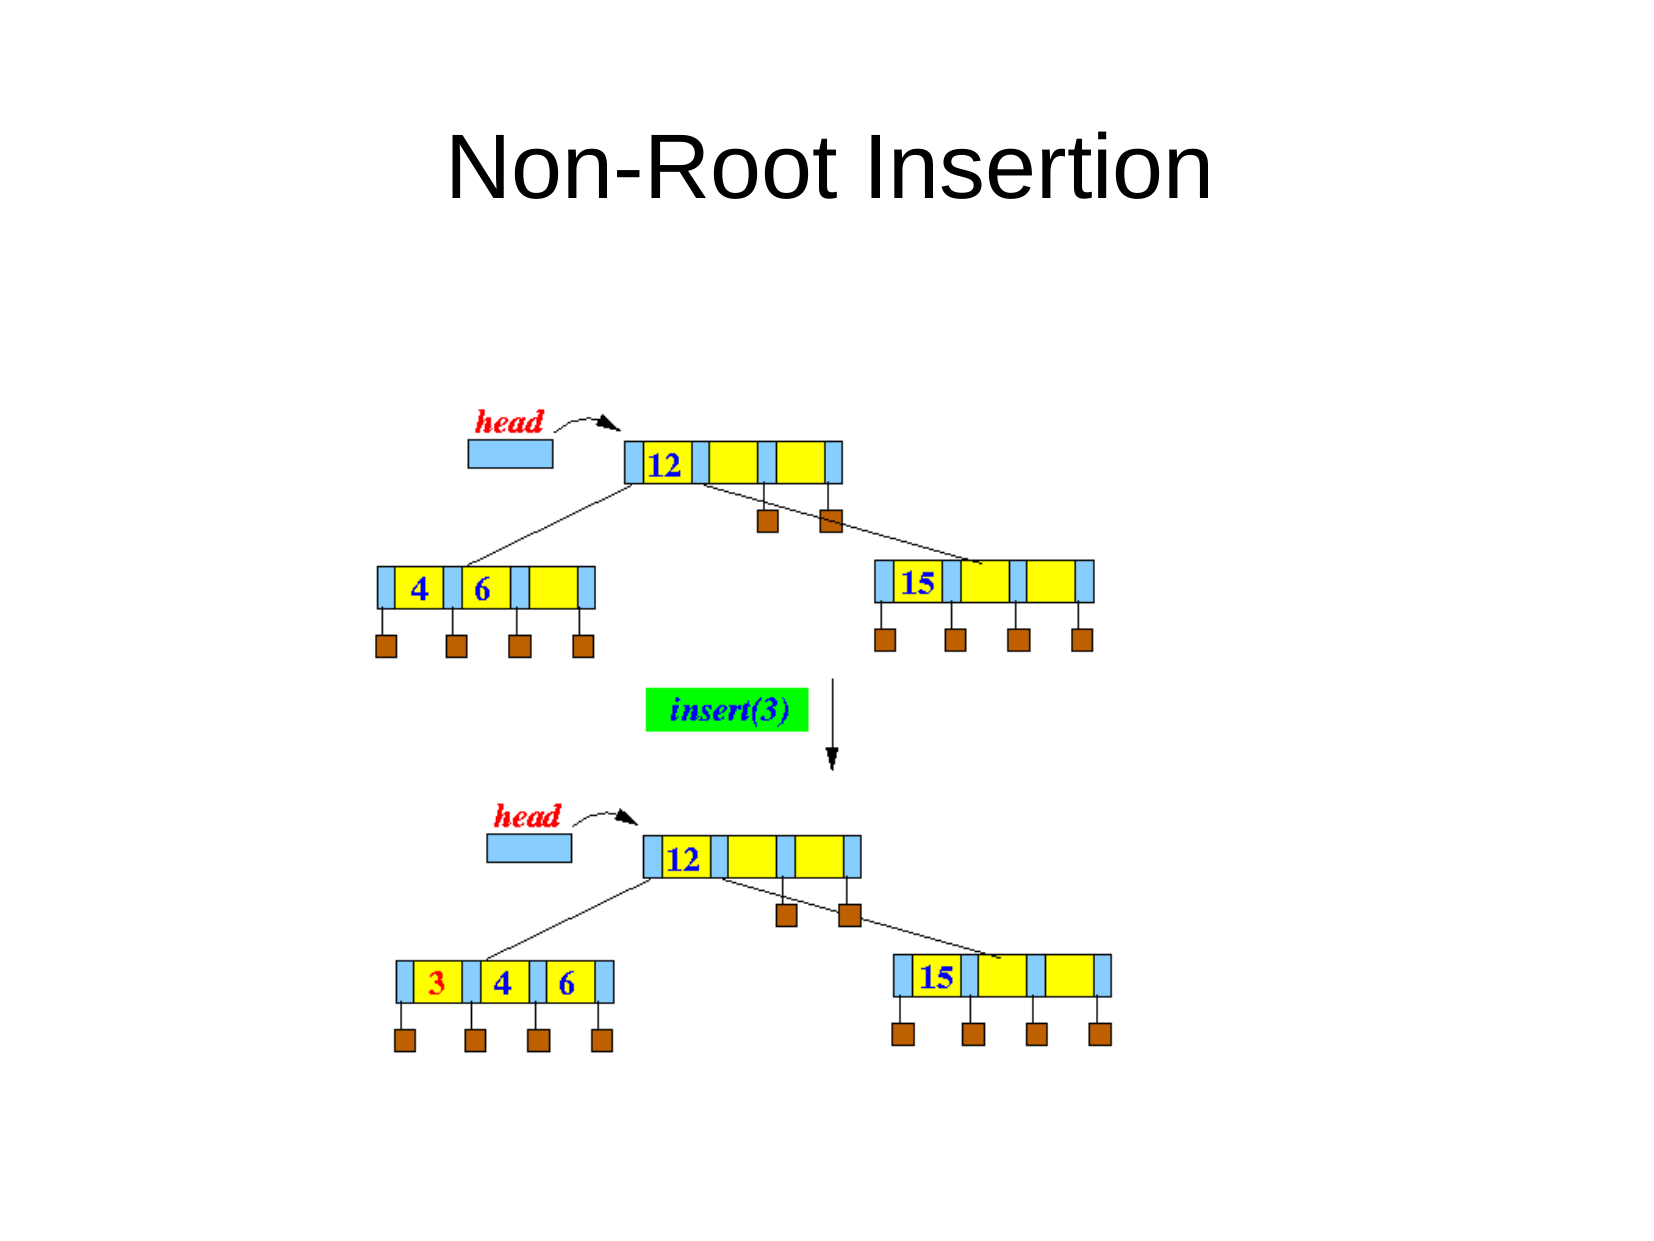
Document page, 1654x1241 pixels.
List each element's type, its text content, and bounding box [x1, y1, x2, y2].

picture [227, 394, 1303, 1073]
title Non-Root Insertion [86, 70, 1576, 263]
